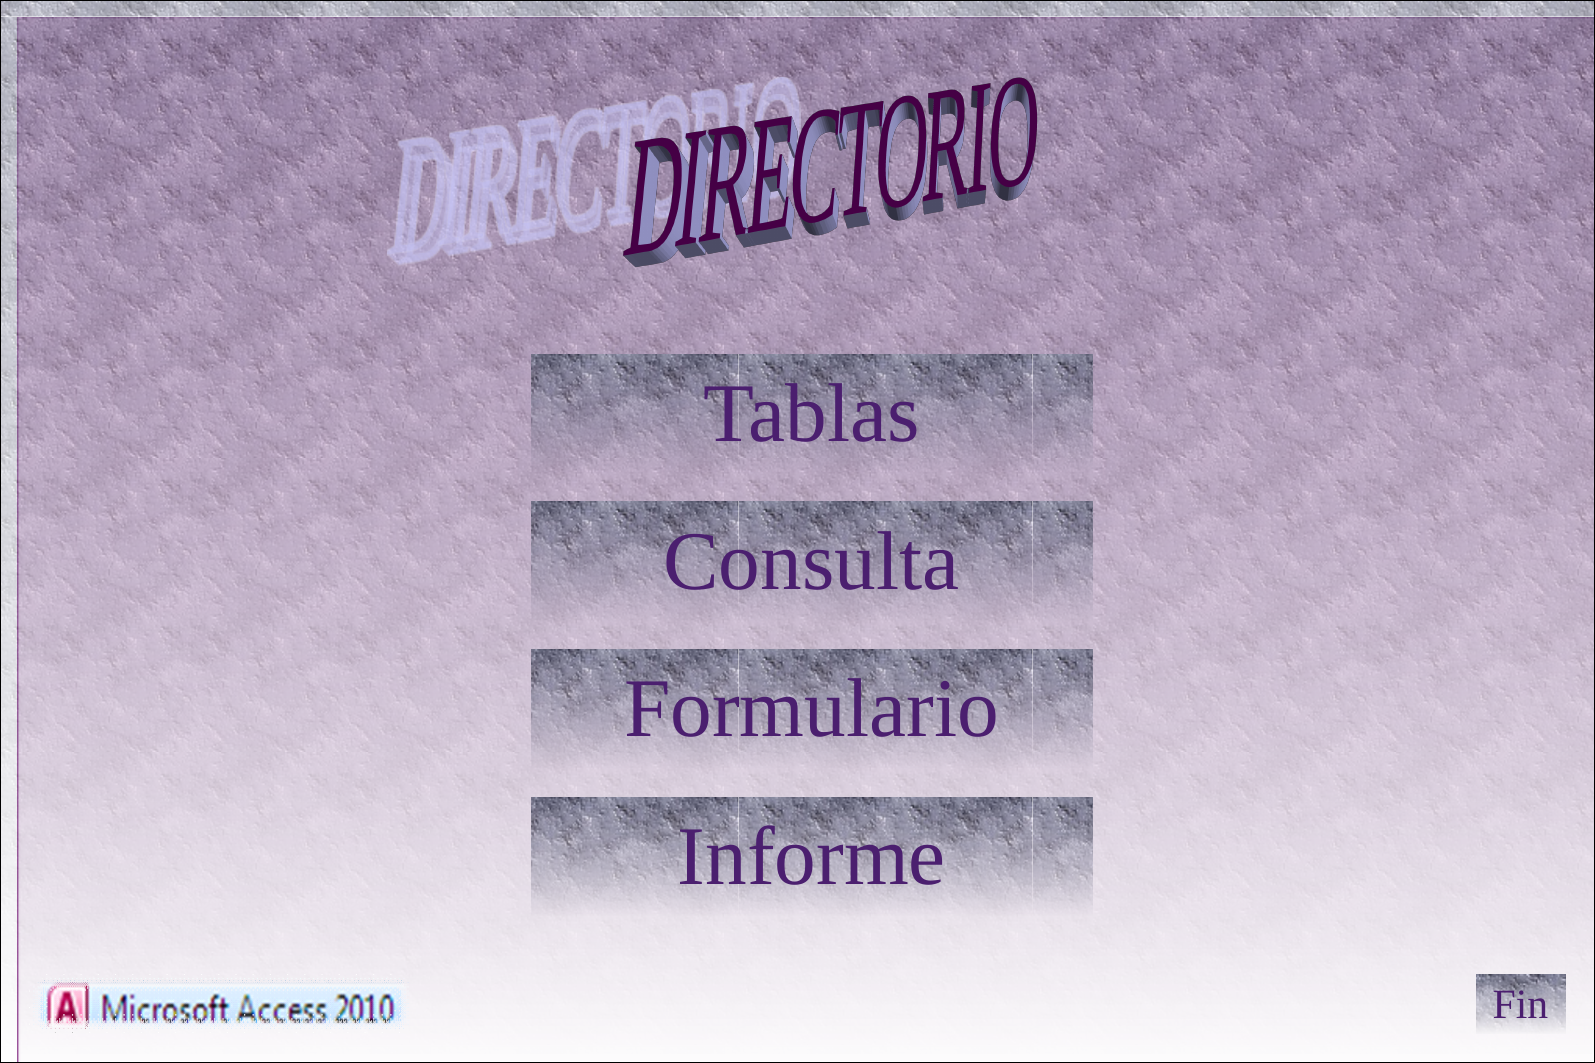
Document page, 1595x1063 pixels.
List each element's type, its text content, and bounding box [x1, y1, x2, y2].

text_box Tablas [531, 354, 1093, 473]
picture [29, 974, 414, 1034]
text_box Consulta [531, 501, 1093, 621]
text_box Fin [1476, 974, 1565, 1034]
text_box Formulario [531, 649, 1093, 768]
text_box Informe [531, 797, 1093, 916]
